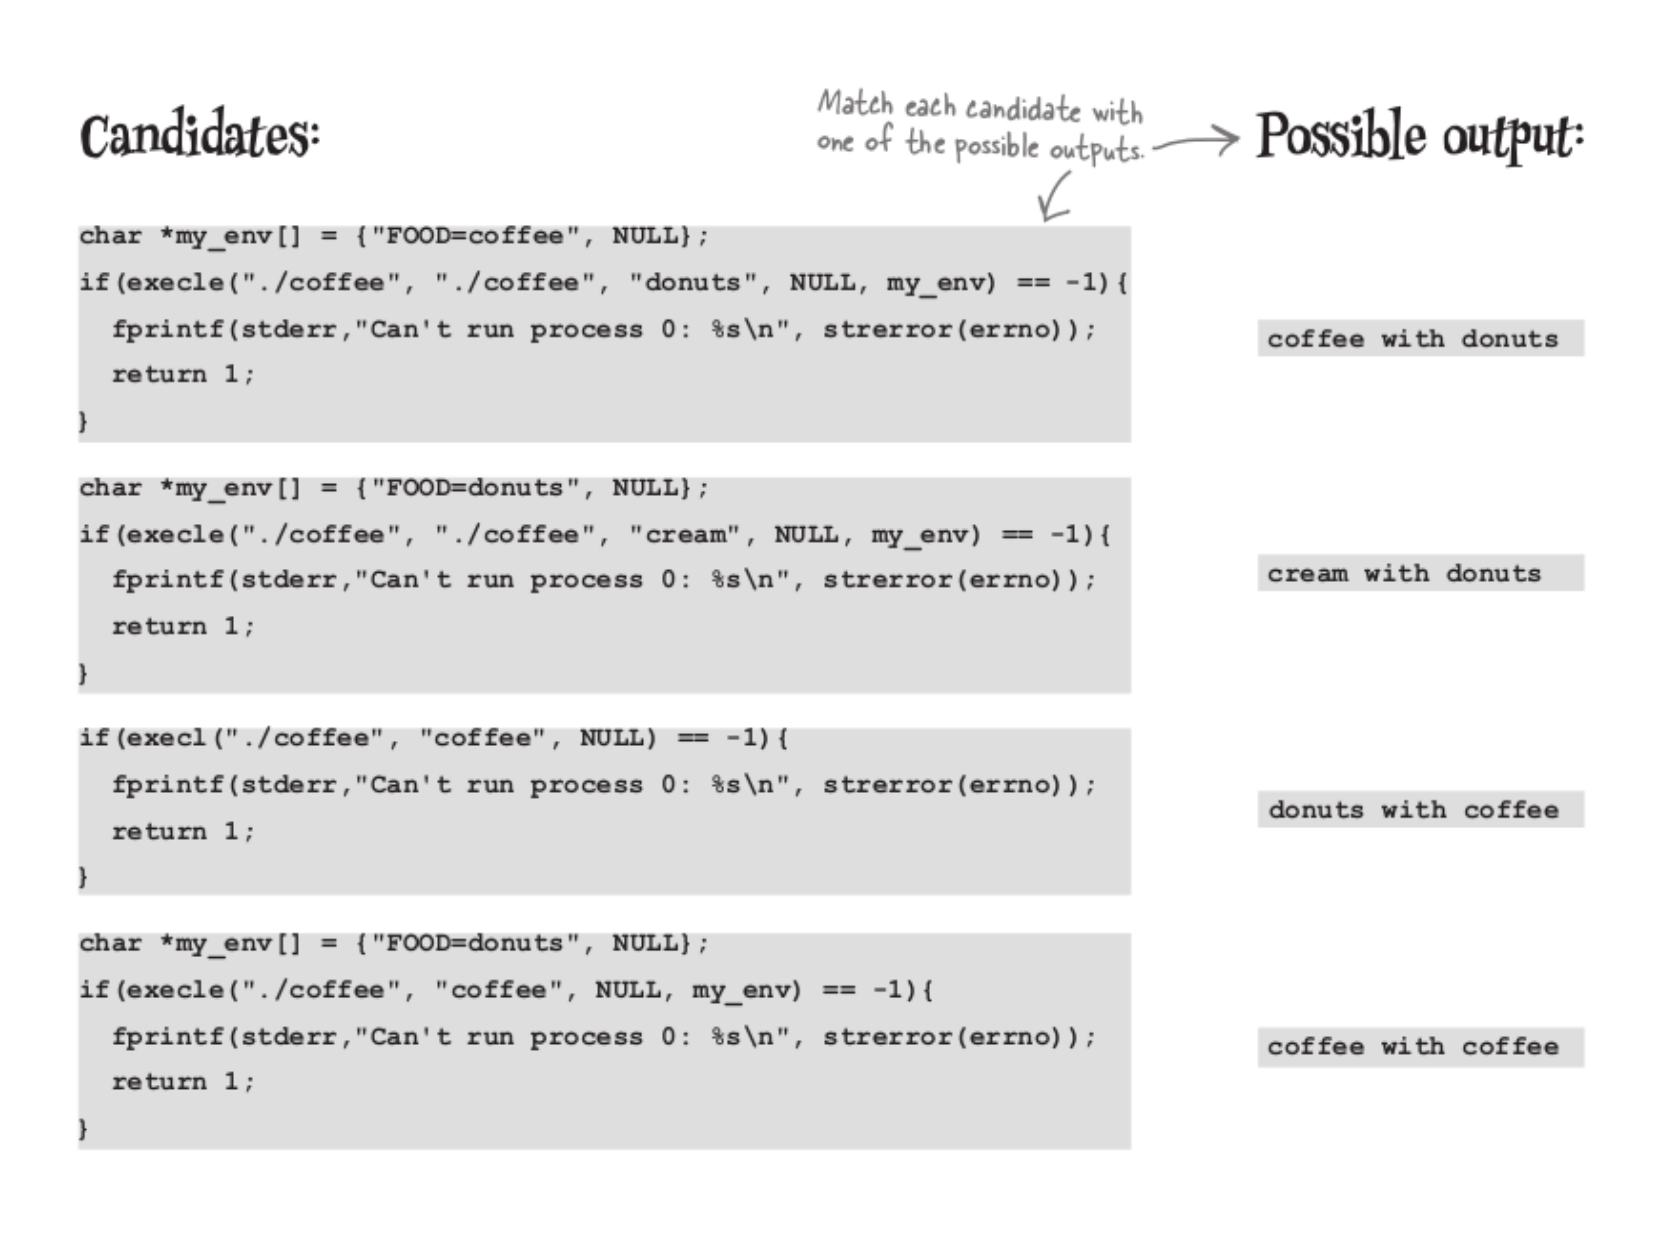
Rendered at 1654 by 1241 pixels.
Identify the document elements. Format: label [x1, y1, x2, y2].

picture [47, 58, 1607, 1170]
